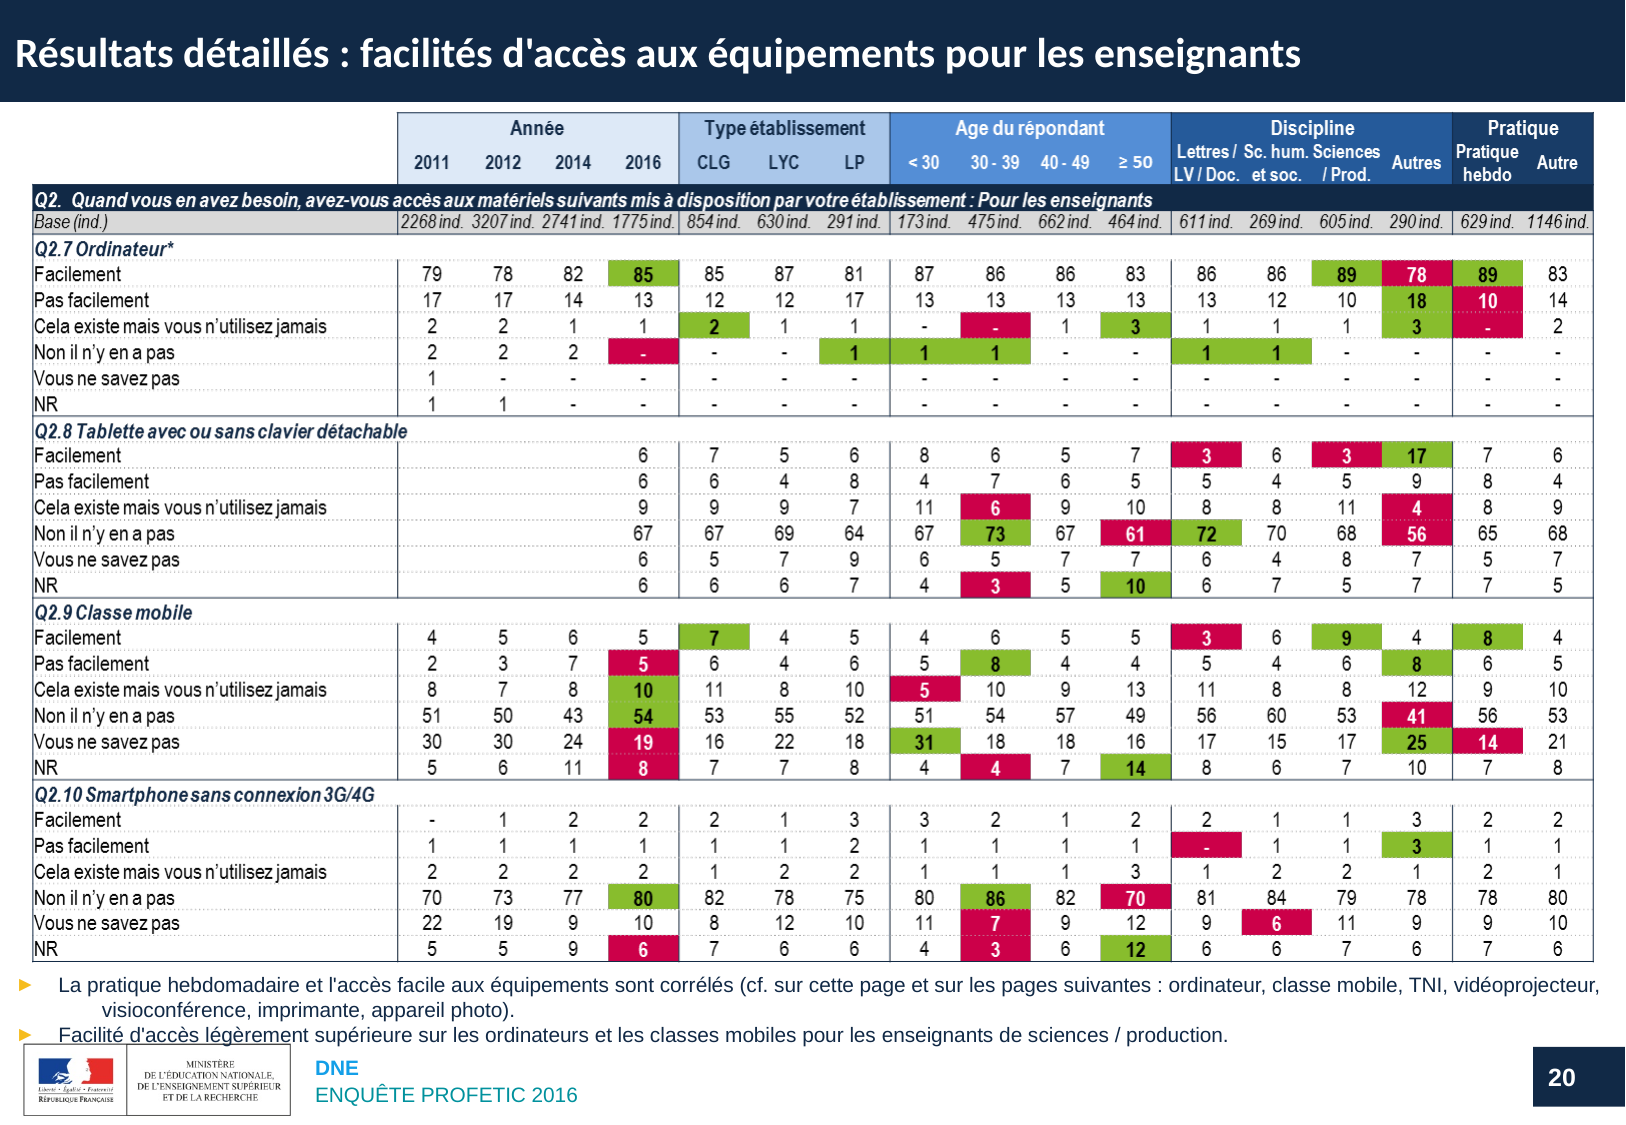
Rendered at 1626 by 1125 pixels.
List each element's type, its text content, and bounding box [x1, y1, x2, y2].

text_box La pratique hebdomadaire et l'accès facile aux équipements sont corrélés (cf. sur cette page et sur les pages suivantes : ordinateur, classe mobile, TNI, vidéoprojecteur, visioconférence, imprimante, appareil photo). Facilité d'accès légèrement supérieure sur les ordinateurs et les classes mobiles pour les enseignants de sciences / production. [0, 964, 1625, 1054]
text_box 20 [1533, 1046, 1625, 1107]
picture [32, 108, 1594, 964]
title Résultats détaillés : facilités d'accès aux équipements pour les enseignants [0, 0, 1625, 102]
